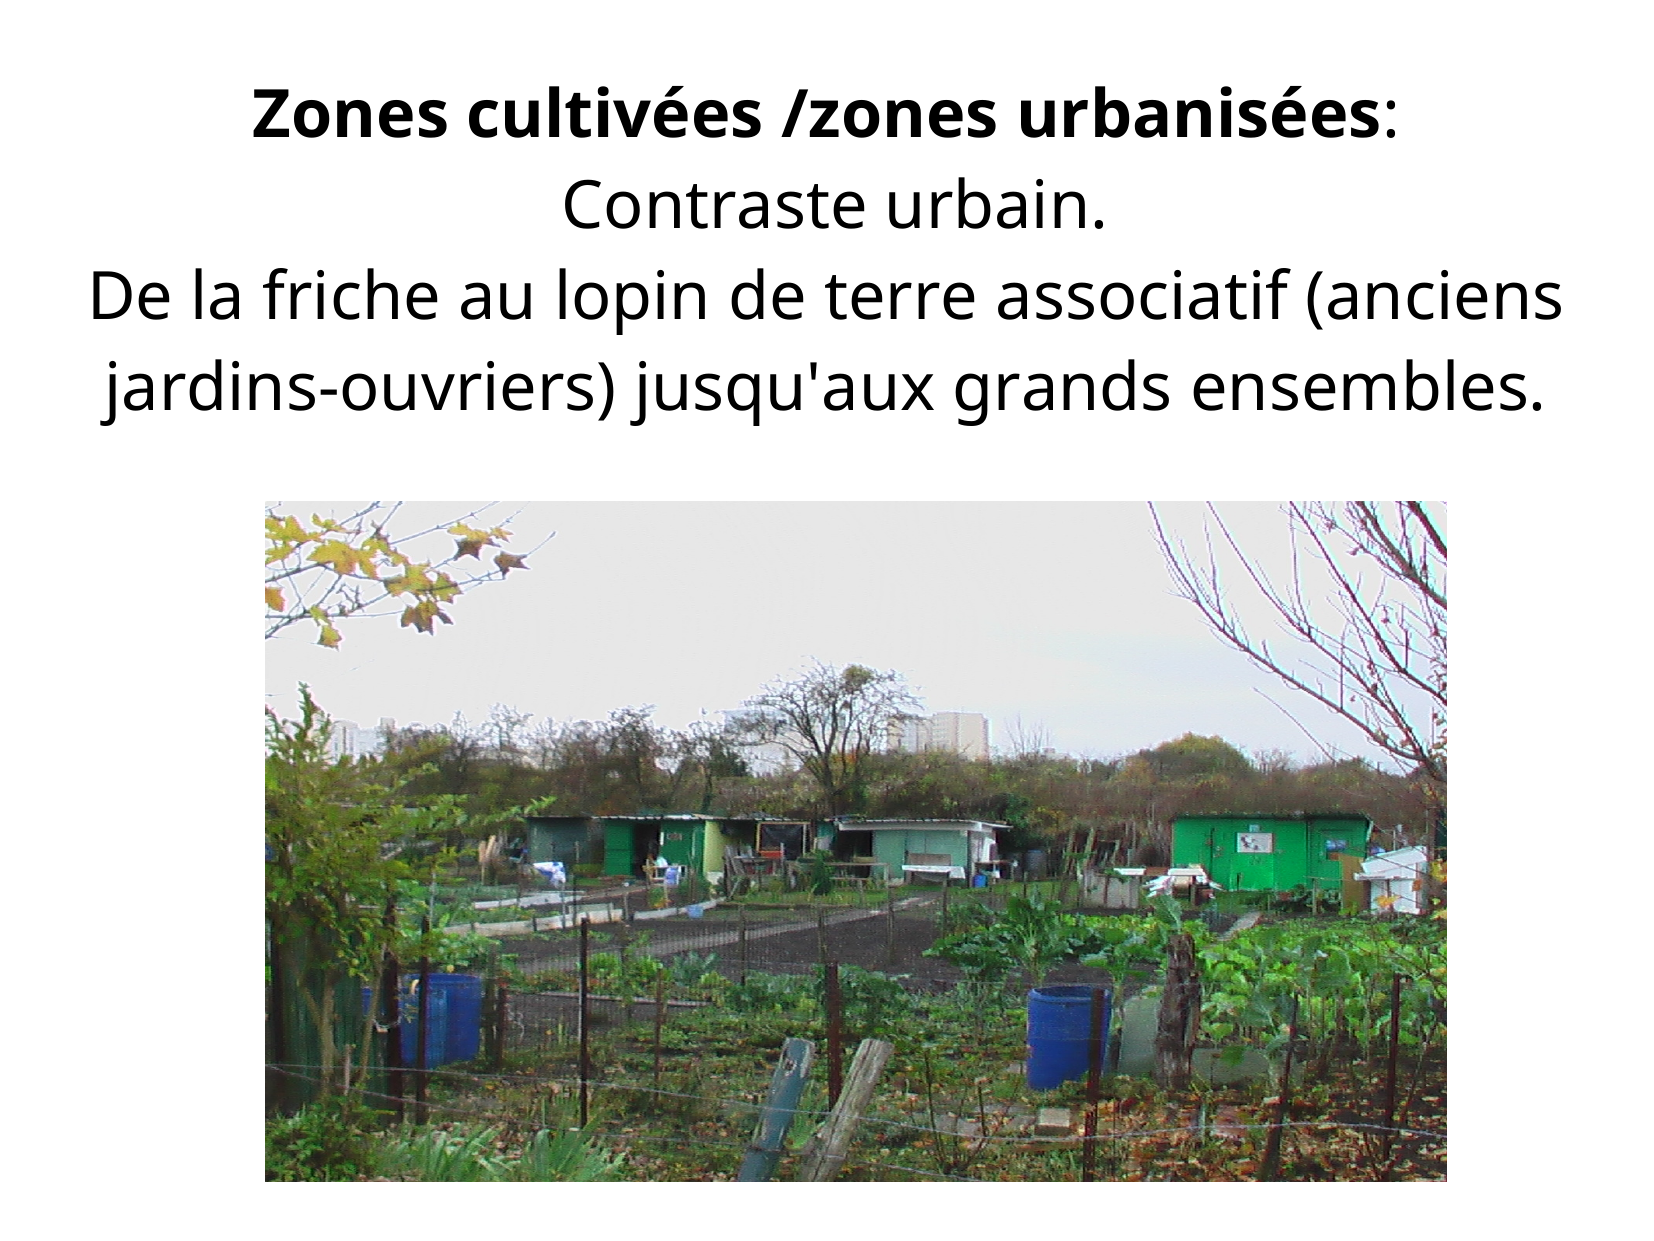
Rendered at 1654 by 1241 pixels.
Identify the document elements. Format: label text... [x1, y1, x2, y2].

picture [265, 501, 1447, 1182]
title Zones cultivées /zones urbanisées: Contraste urbain. De la friche au lopin de terre associatif (anciens jardins-ouvriers) jusqu'aux grands ensembles. [82, 15, 1571, 481]
